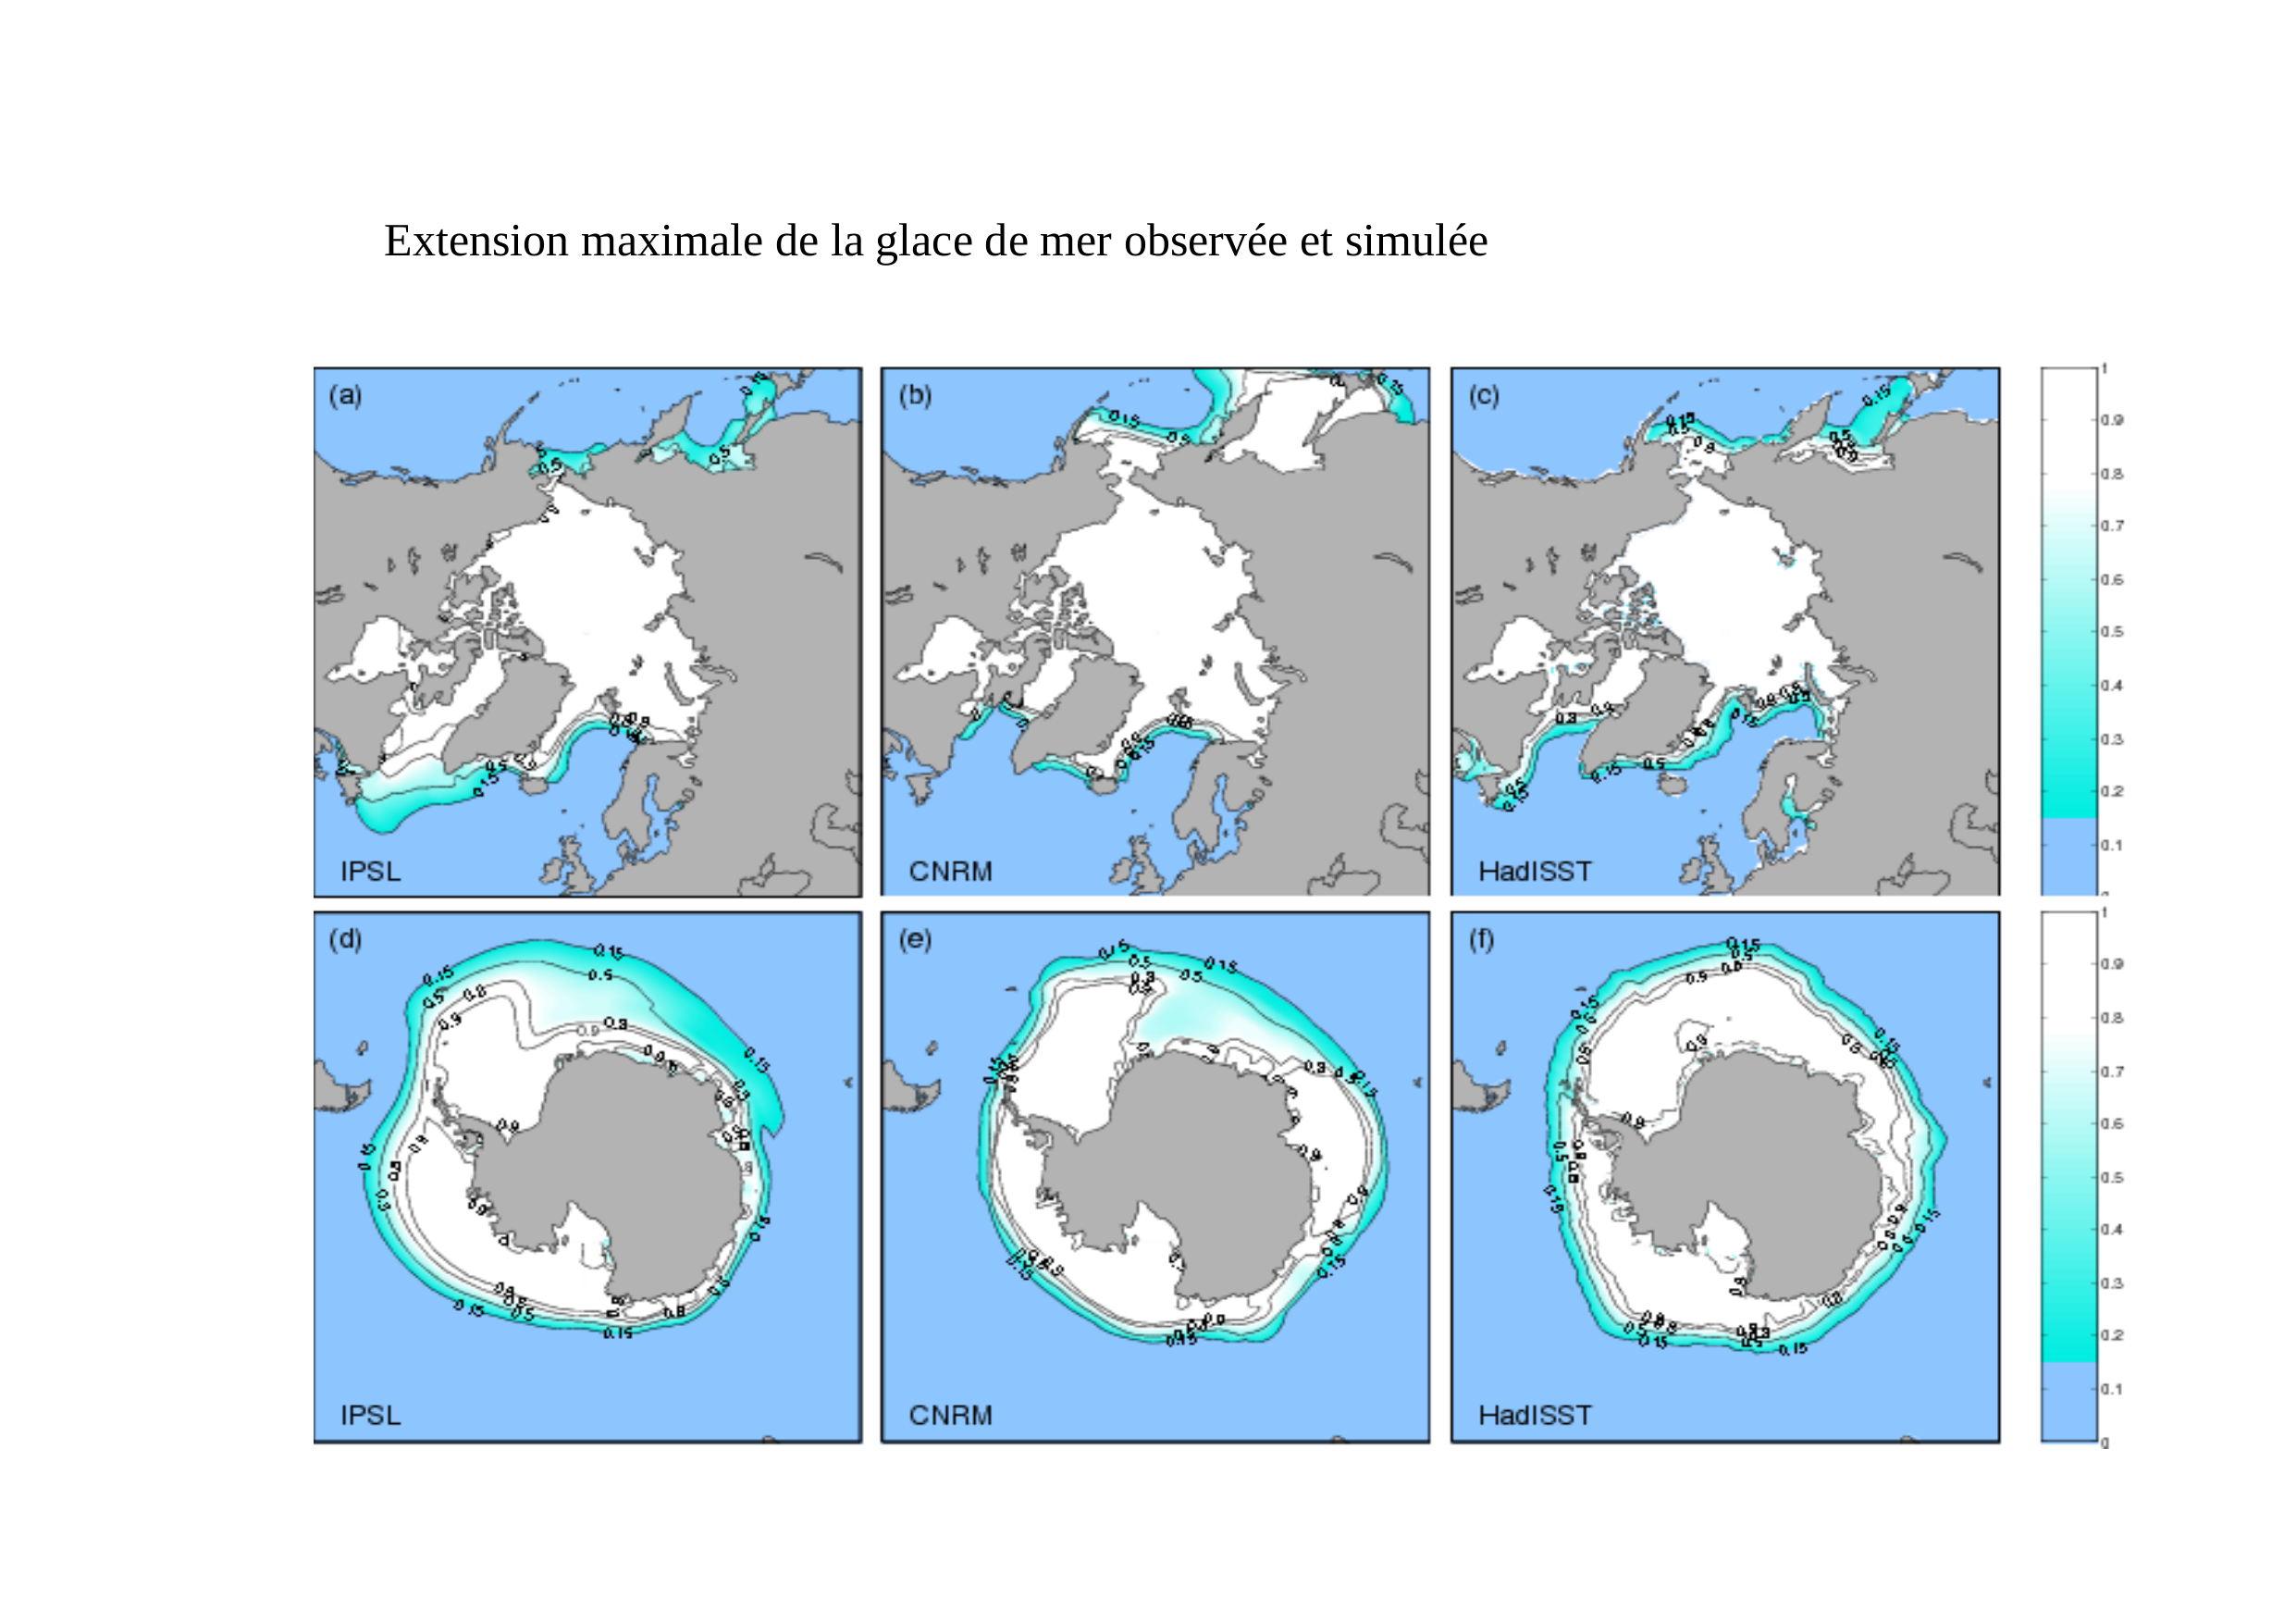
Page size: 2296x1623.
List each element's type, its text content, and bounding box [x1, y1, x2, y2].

picture [314, 353, 2129, 1449]
text_box Extension maximale de la glace de mer observée et simulée [384, 211, 1491, 268]
